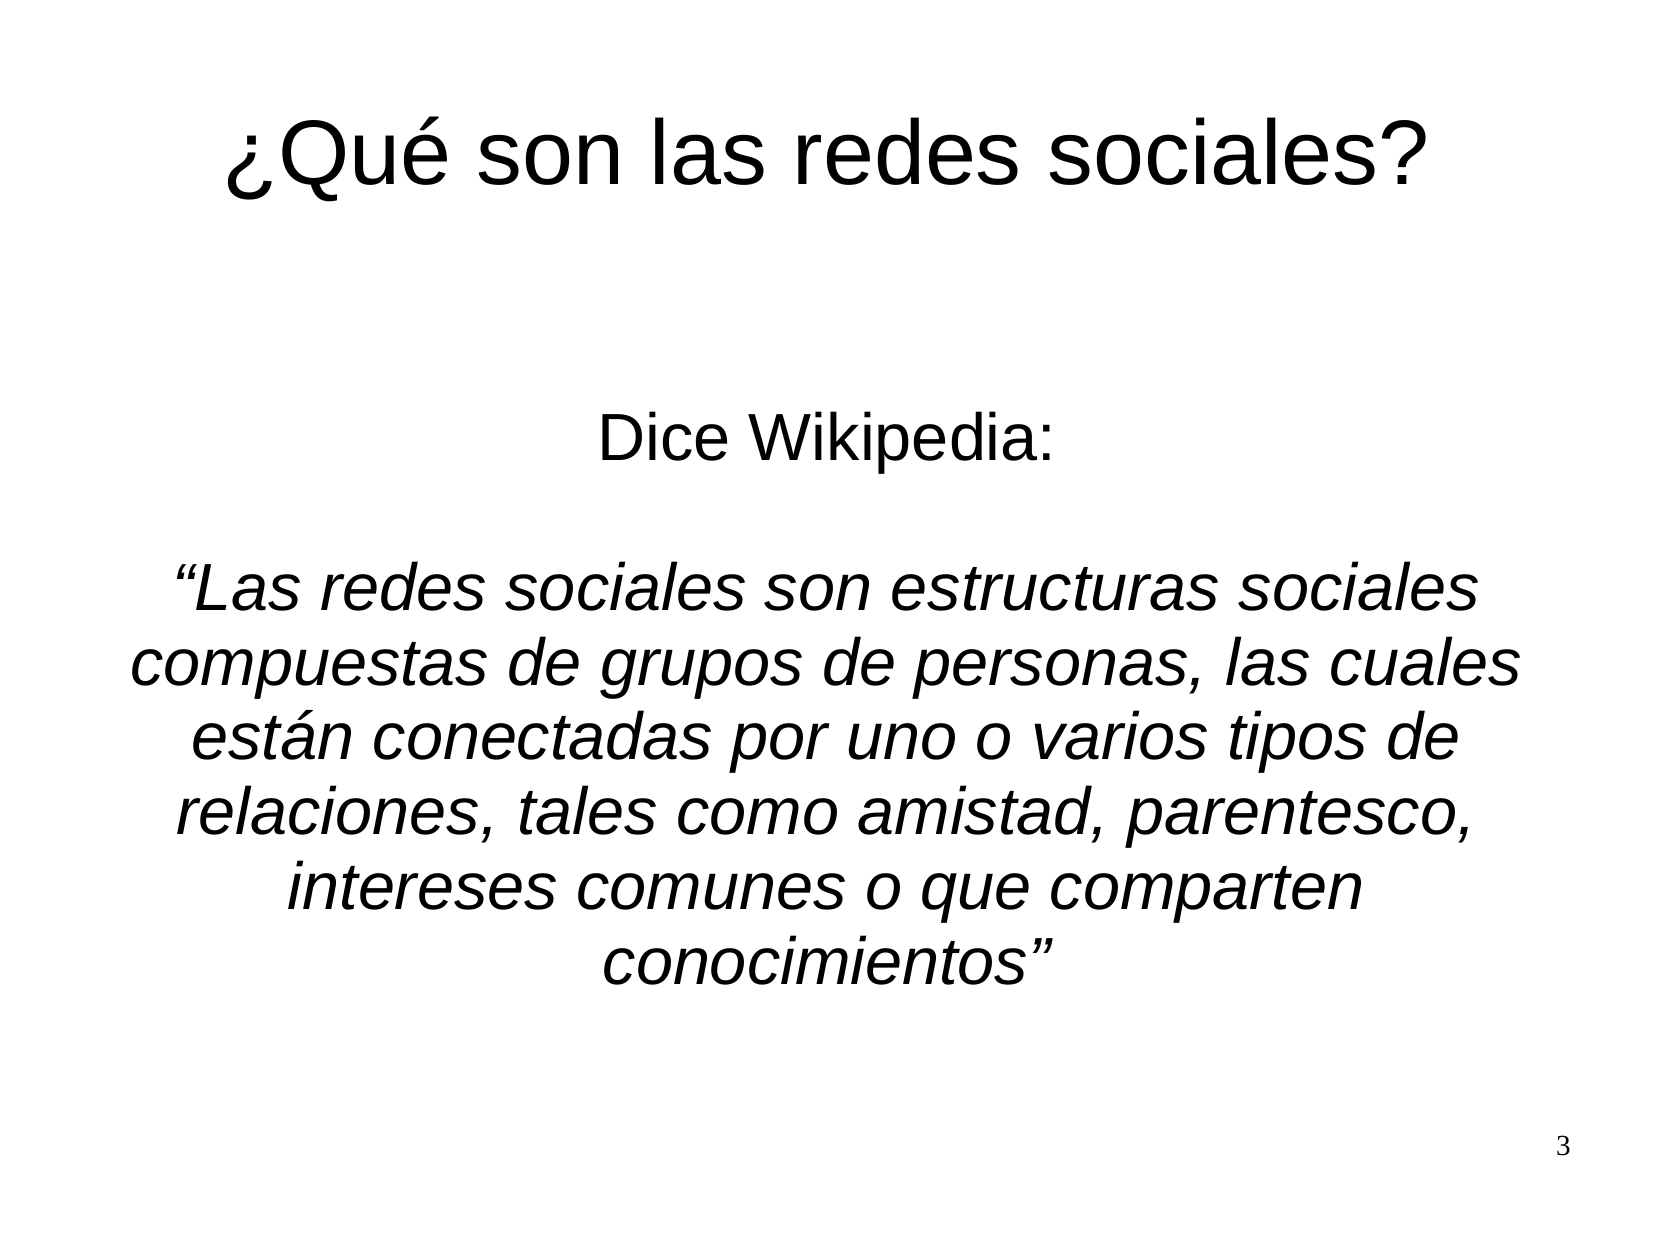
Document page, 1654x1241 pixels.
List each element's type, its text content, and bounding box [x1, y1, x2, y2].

title ¿Qué son las redes sociales? [82, 56, 1571, 250]
subtitle Dice Wikipedia: “Las redes sociales son estructuras sociales compuestas de grupos de personas, las cuales están conectadas por uno o varios tipos de relaciones, tales como amistad, parentesco, intereses comunes o que comparten conocimientos” [82, 290, 1571, 1109]
